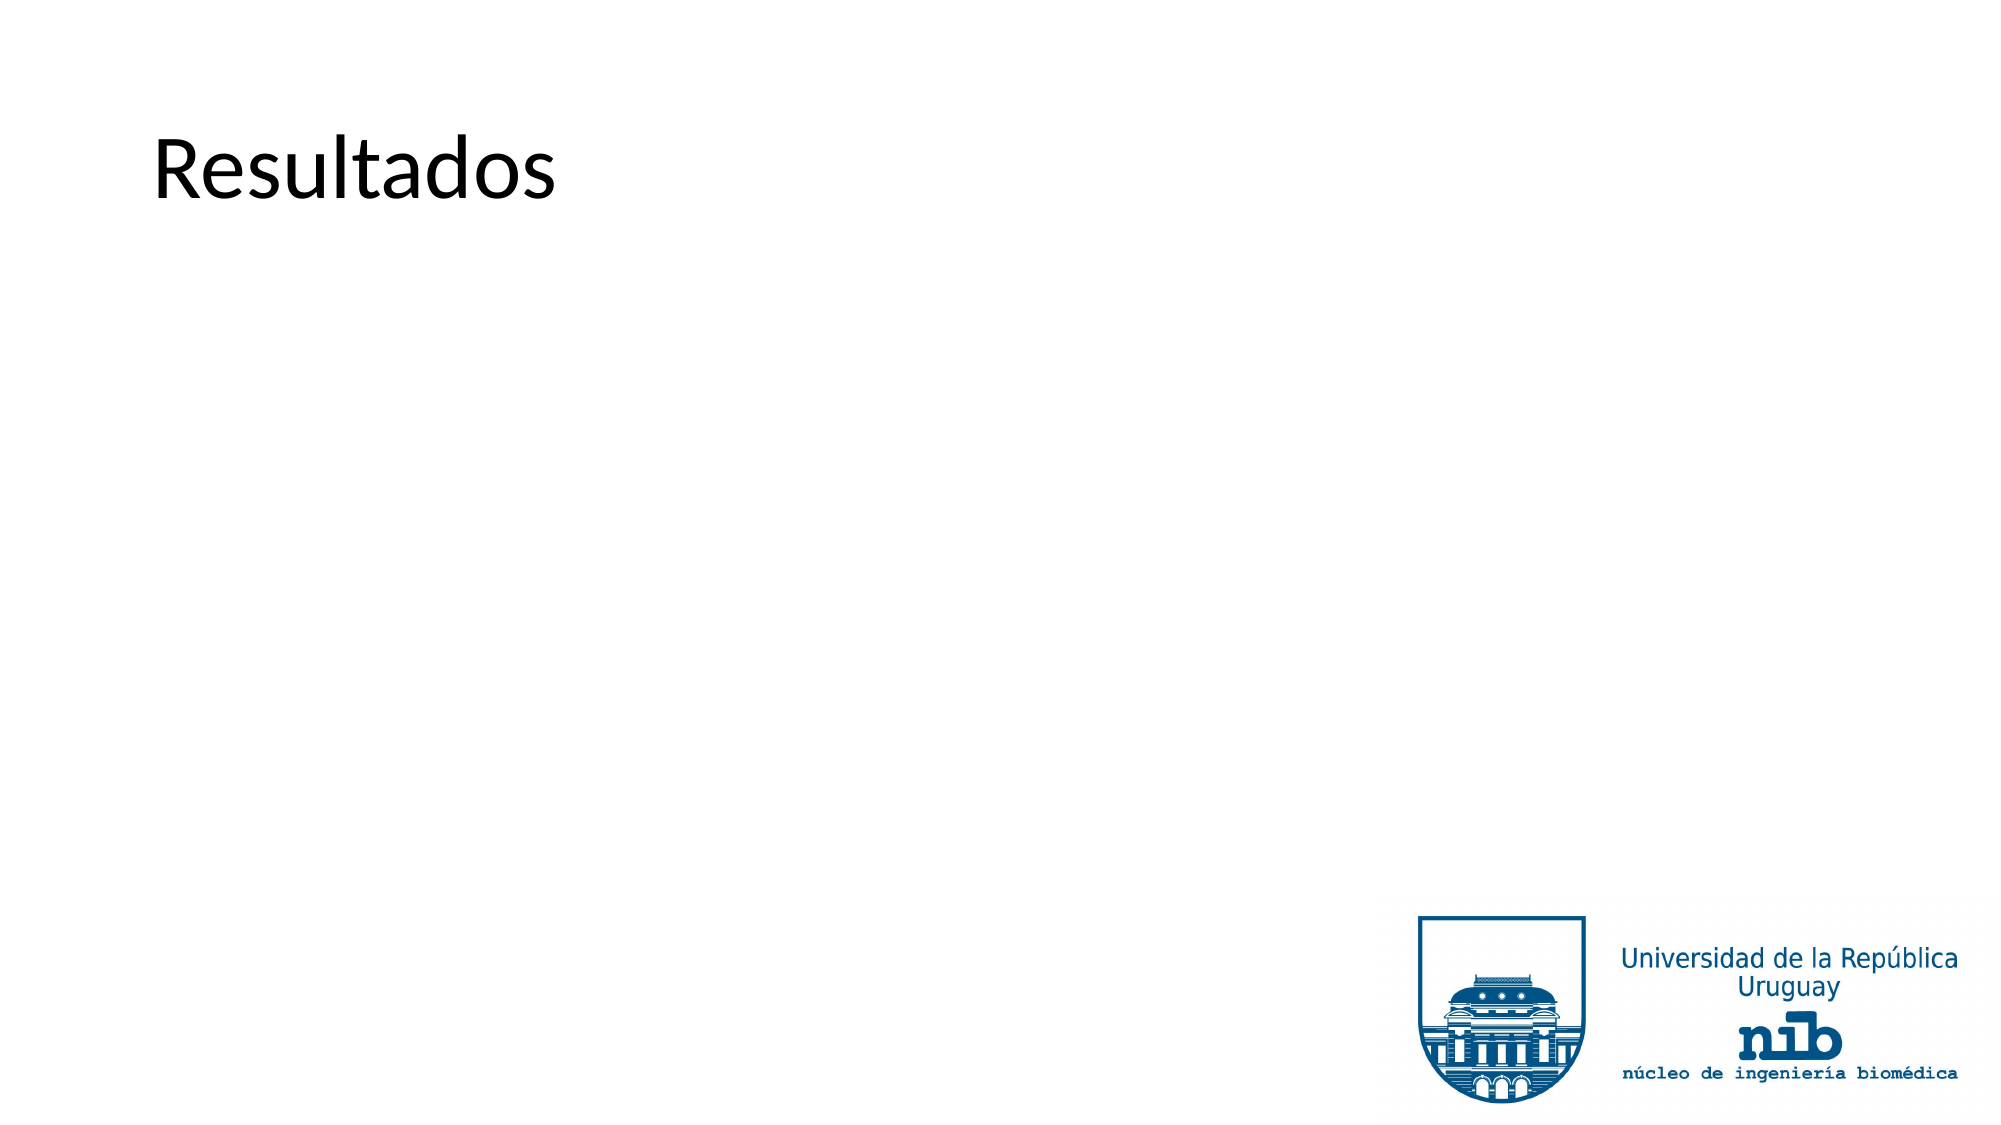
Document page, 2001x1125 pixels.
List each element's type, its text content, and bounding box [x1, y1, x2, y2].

picture [1378, 892, 2000, 1125]
title Resultados [137, 59, 1863, 278]
